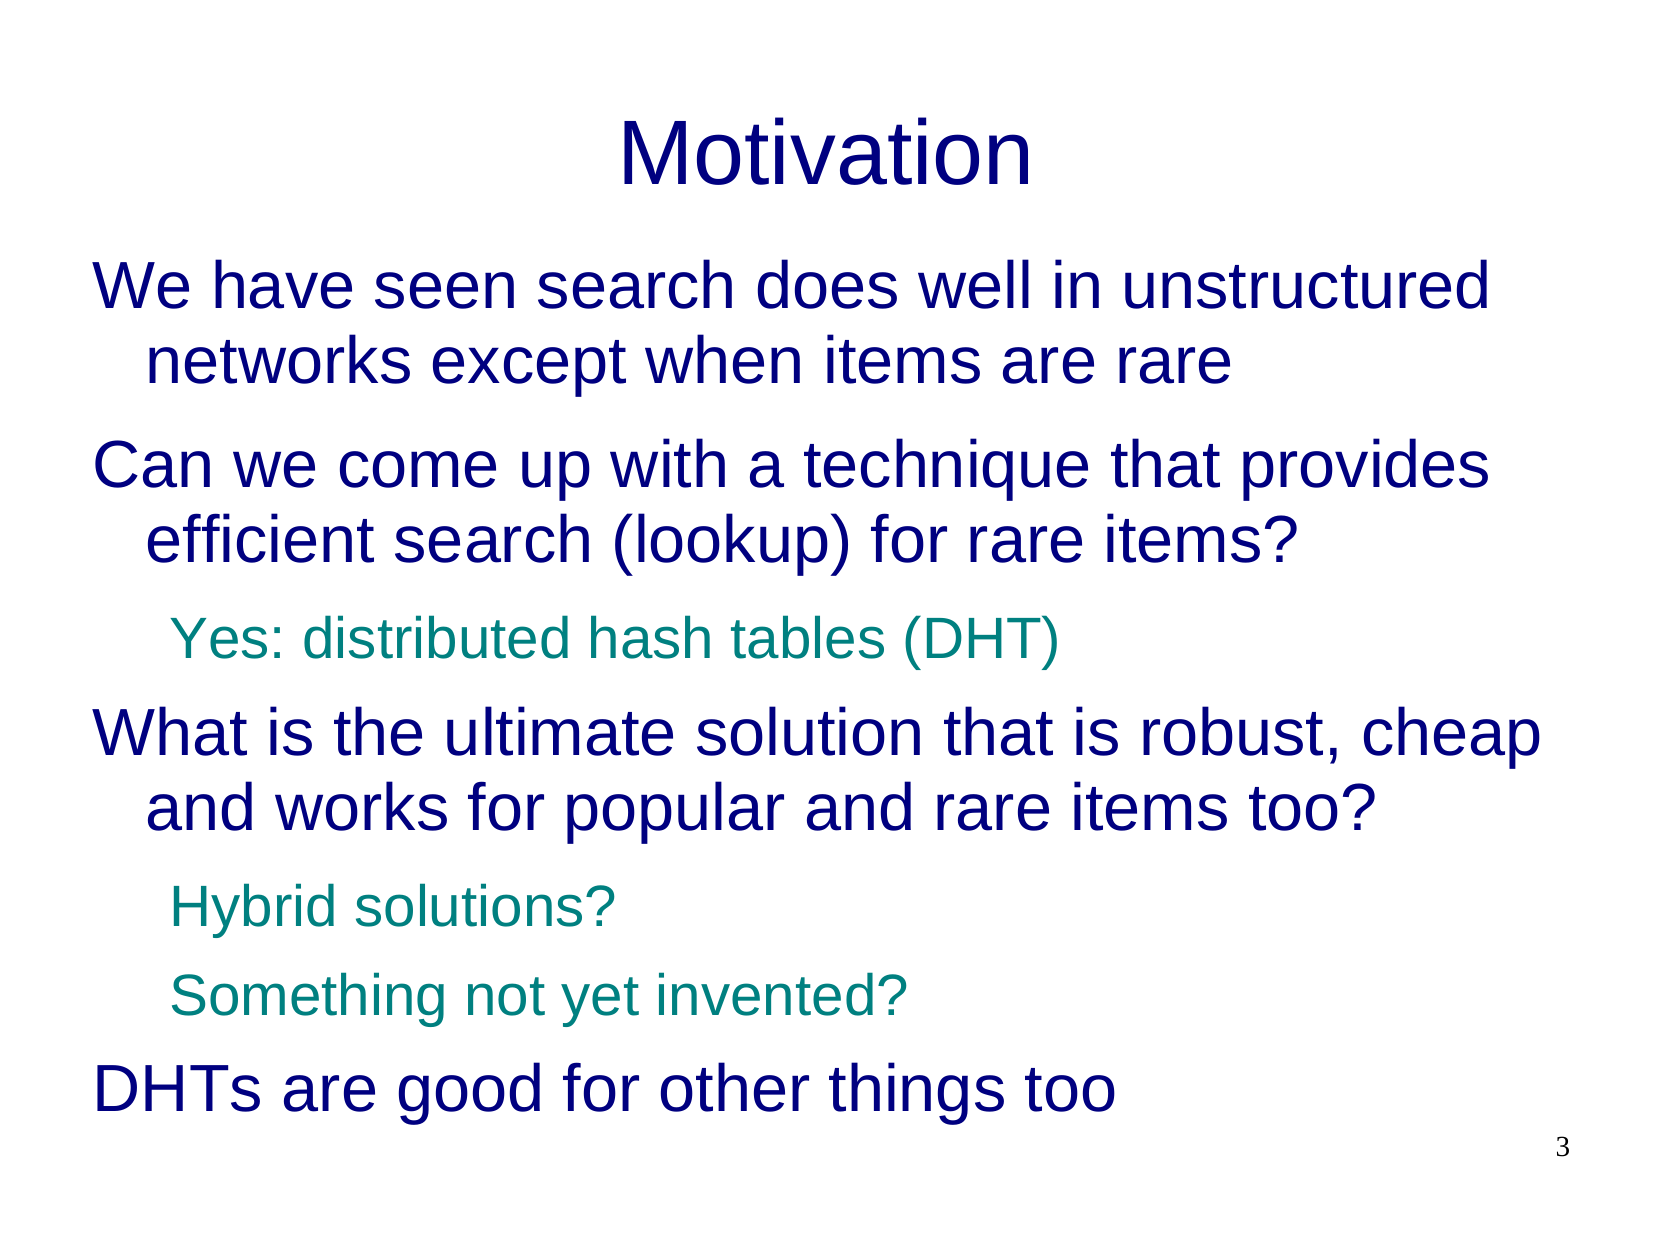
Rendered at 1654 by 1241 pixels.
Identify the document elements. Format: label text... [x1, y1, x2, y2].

title Motivation [82, 49, 1571, 257]
list We have seen search does well in unstructured networks except when items are rare Can we come up with a technique that provides efficient search (lookup) for rare items? Yes: distributed hash tables (DHT) What is the ultimate solution that is robust, cheap and works for popular and rare items too? Hybrid solutions? Something not yet invented? DHTs are good for other things too [75, 248, 1563, 1201]
